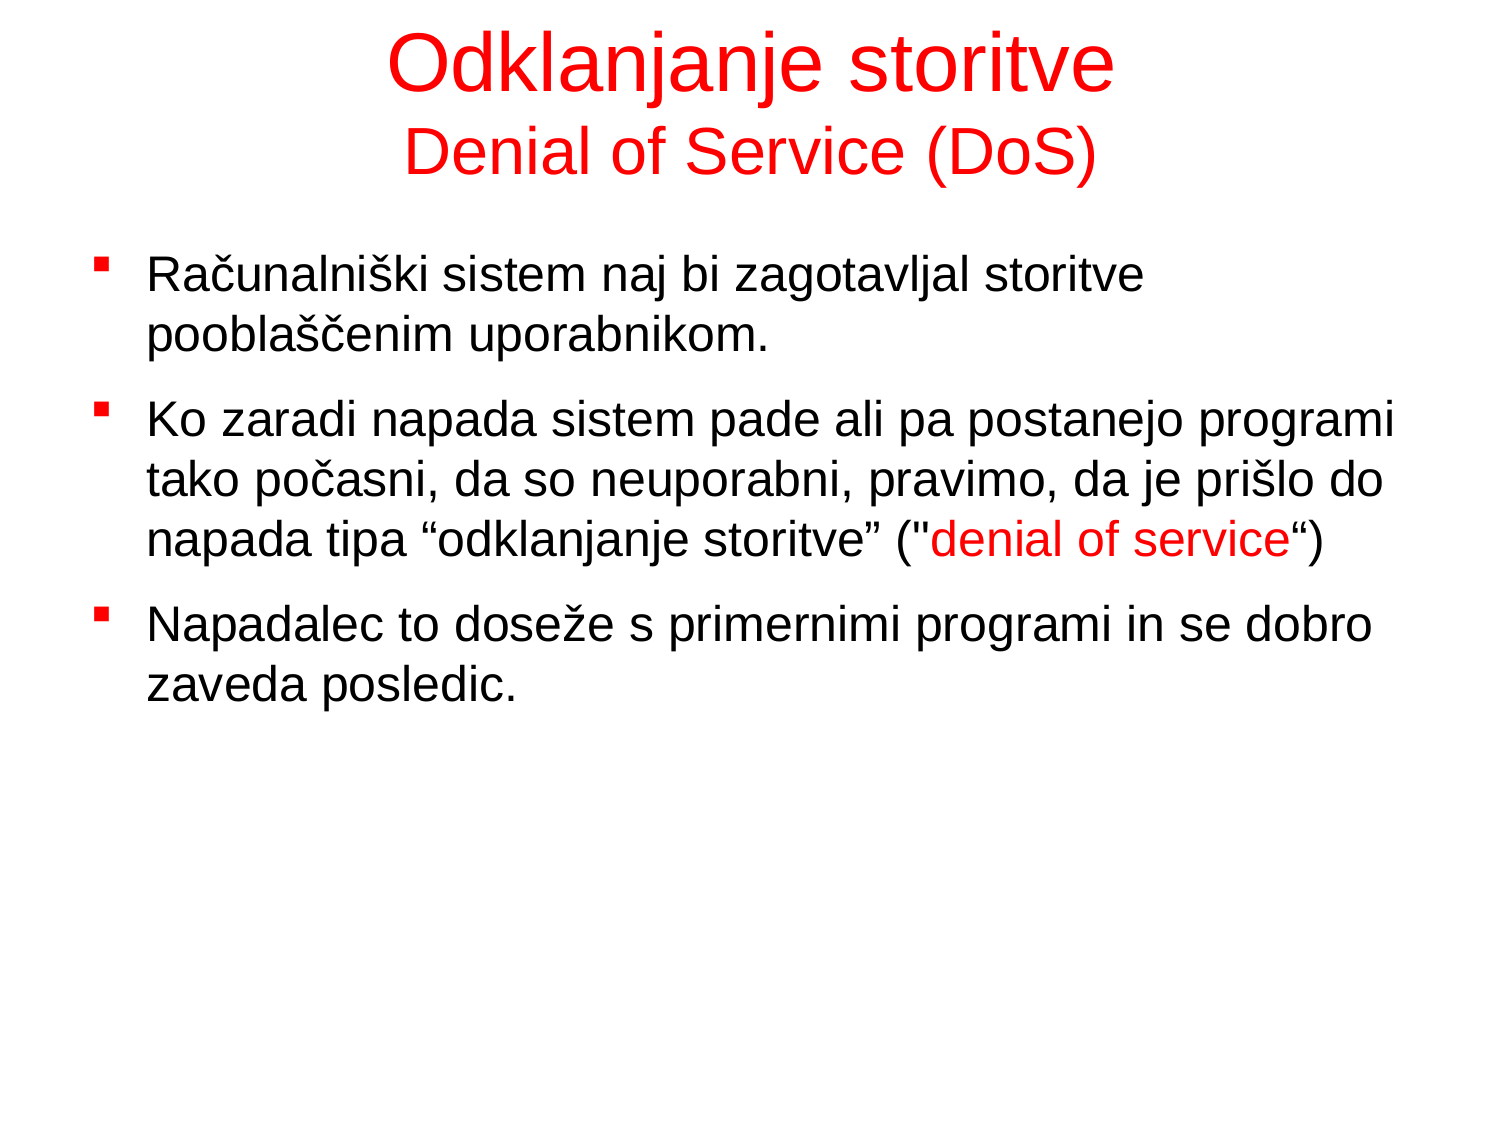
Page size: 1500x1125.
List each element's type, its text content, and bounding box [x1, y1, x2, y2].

title Odklanjanje storitve Denial of Service (DoS) [76, 0, 1427, 196]
list Računalniški sistem naj bi zagotavljal storitve pooblaščenim uporabnikom. Ko zaradi napada sistem pade ali pa postanejo programi tako počasni, da so neuporabni, pravimo, da je prišlo do napada tipa “odklanjanje storitve” ("denial of service“) Napadalec to doseže s primernimi programi in se dobro zaveda posledic. [75, 233, 1426, 977]
